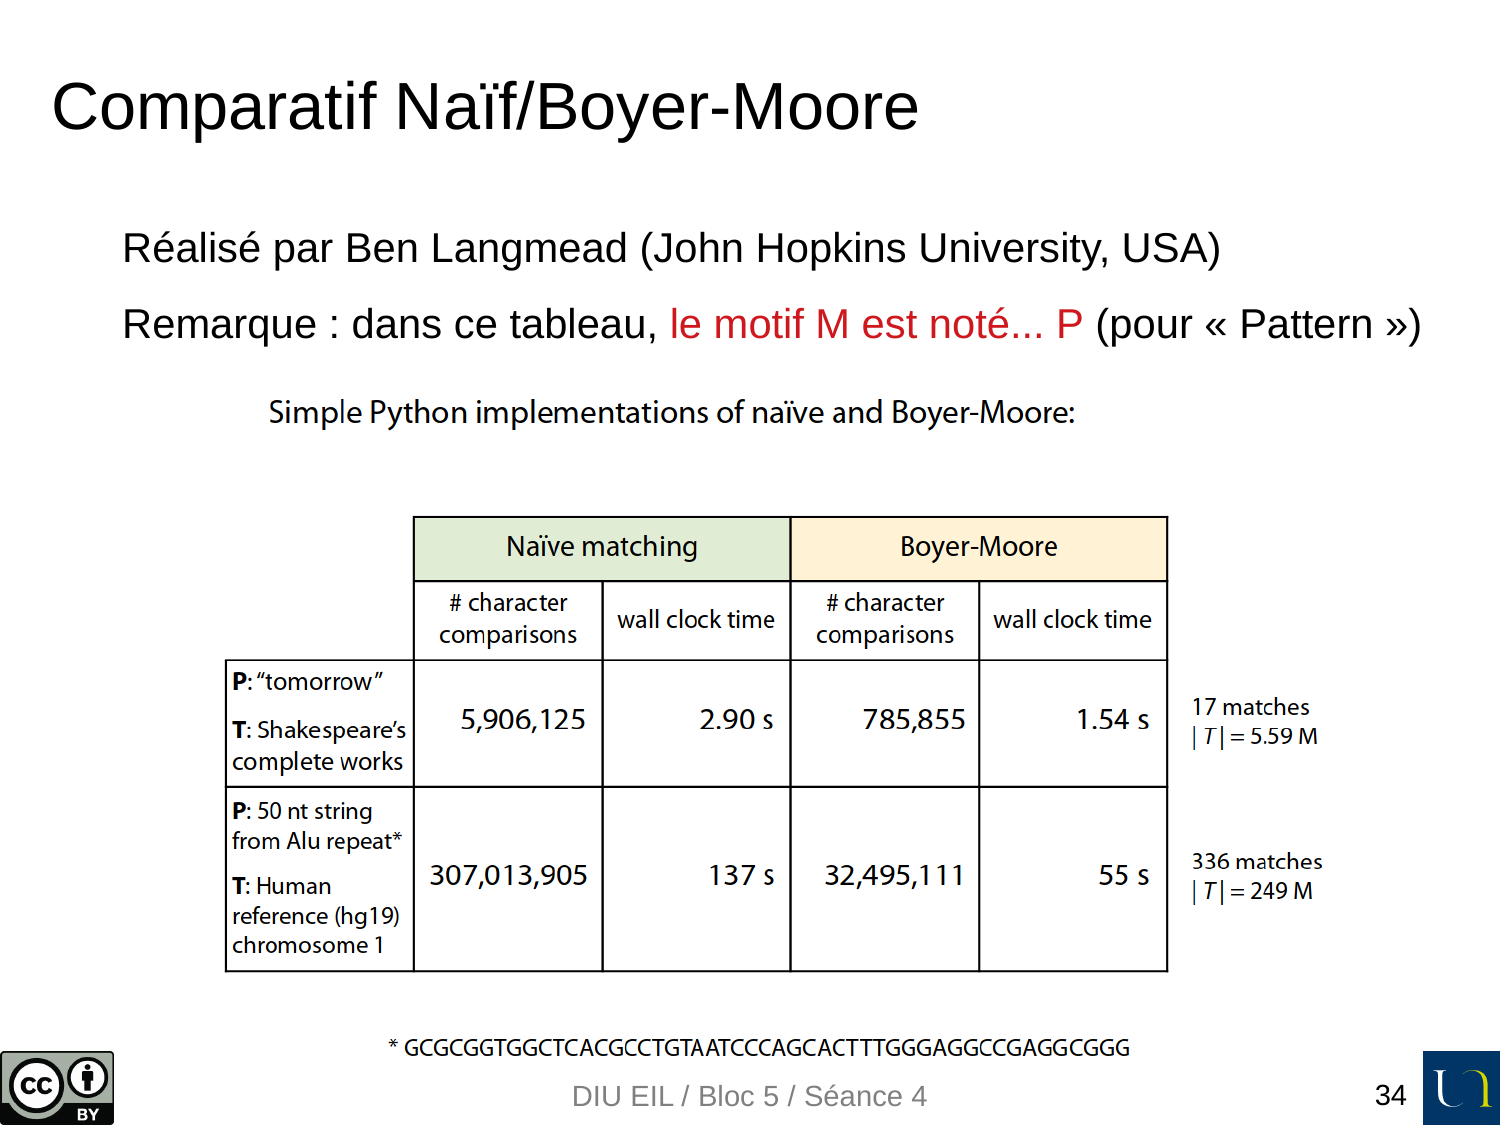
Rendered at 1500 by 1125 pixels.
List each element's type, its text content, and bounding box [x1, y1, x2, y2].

picture [1417, 1051, 1500, 1125]
picture [200, 383, 1335, 1075]
title Comparatif Naïf/Boyer-Moore [51, 44, 1449, 170]
picture [0, 1051, 114, 1125]
list Réalisé par Ben Langmead (John Hopkins University, USA) Remarque : dans ce tableau, le motif M est noté... P (pour « Pattern ») [51, 224, 1449, 1052]
